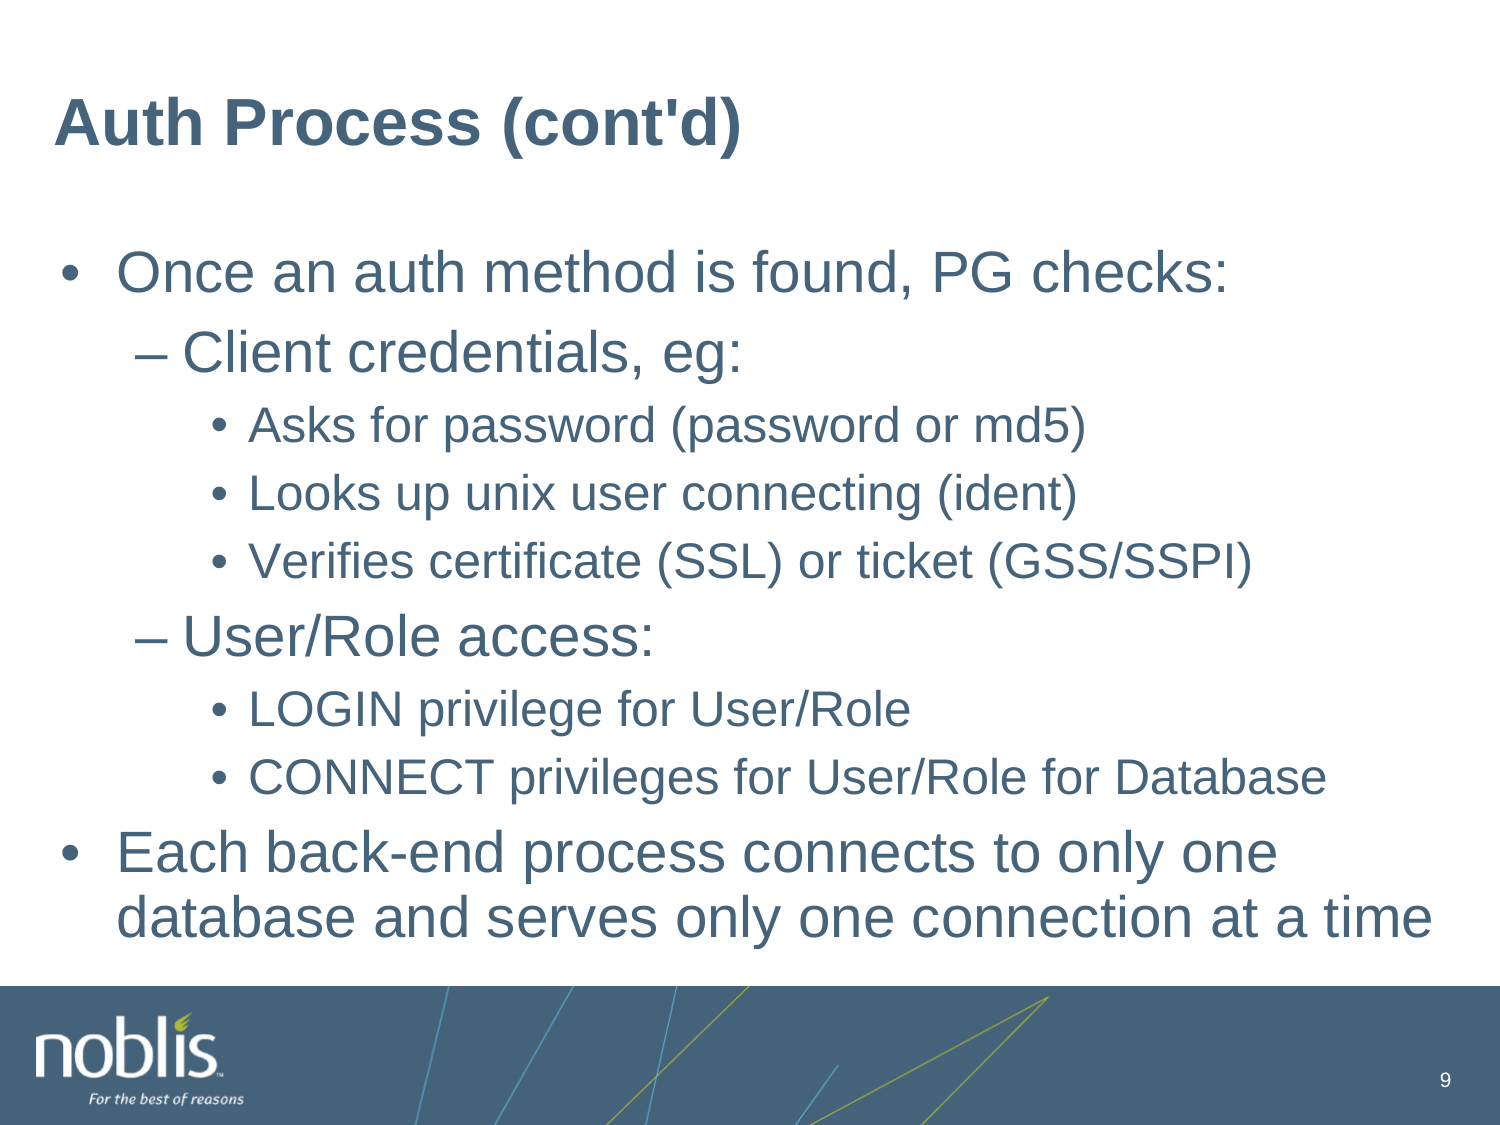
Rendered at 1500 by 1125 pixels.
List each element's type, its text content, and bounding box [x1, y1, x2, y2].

list Once an auth method is found, PG checks: Client credentials, eg: Asks for password (password or md5) Looks up unix user connecting (ident) Verifies certificate (SSL) or ticket (GSS/SSPI) User/Role access: LOGIN privilege for User/Role CONNECT privileges for User/Role for Database Each back-end process connects to only one database and serves only one connection at a time [60, 239, 1437, 968]
title Auth Process (cont'd) [53, 38, 1438, 211]
picture [0, 986, 1500, 1125]
